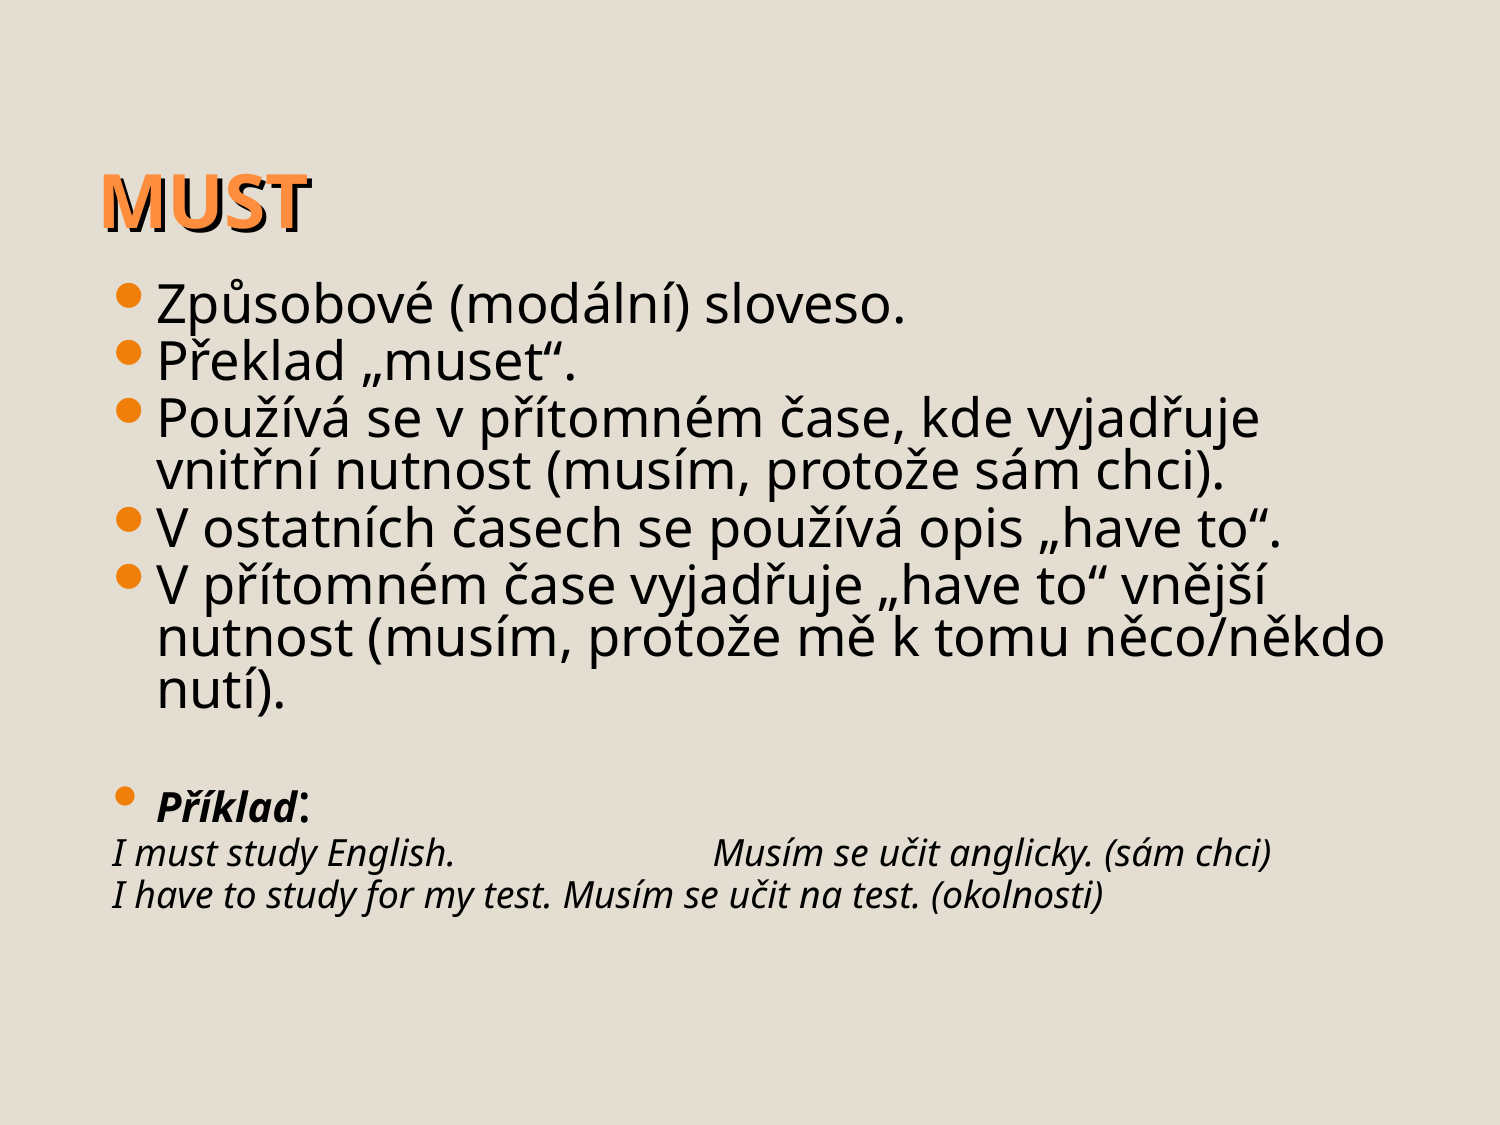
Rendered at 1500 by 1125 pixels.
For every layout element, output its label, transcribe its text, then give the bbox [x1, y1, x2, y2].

title MUST [82, 78, 1426, 251]
list Způsobové (modální) sloveso. Překlad „muset“. Používá se v přítomném čase, kde vyjadřuje vnitřní nutnost (musím, protože sám chci). V ostatních časech se používá opis „have to“. V přítomném čase vyjadřuje „have to“ vnější nutnost (musím, protože mě k tomu něco/někdo nutí). Příklad: I must study English. Musím se učit anglicky. (sám chci) I have to study for my test. Musím se učit na test. (okolnosti) [82, 267, 1426, 1006]
